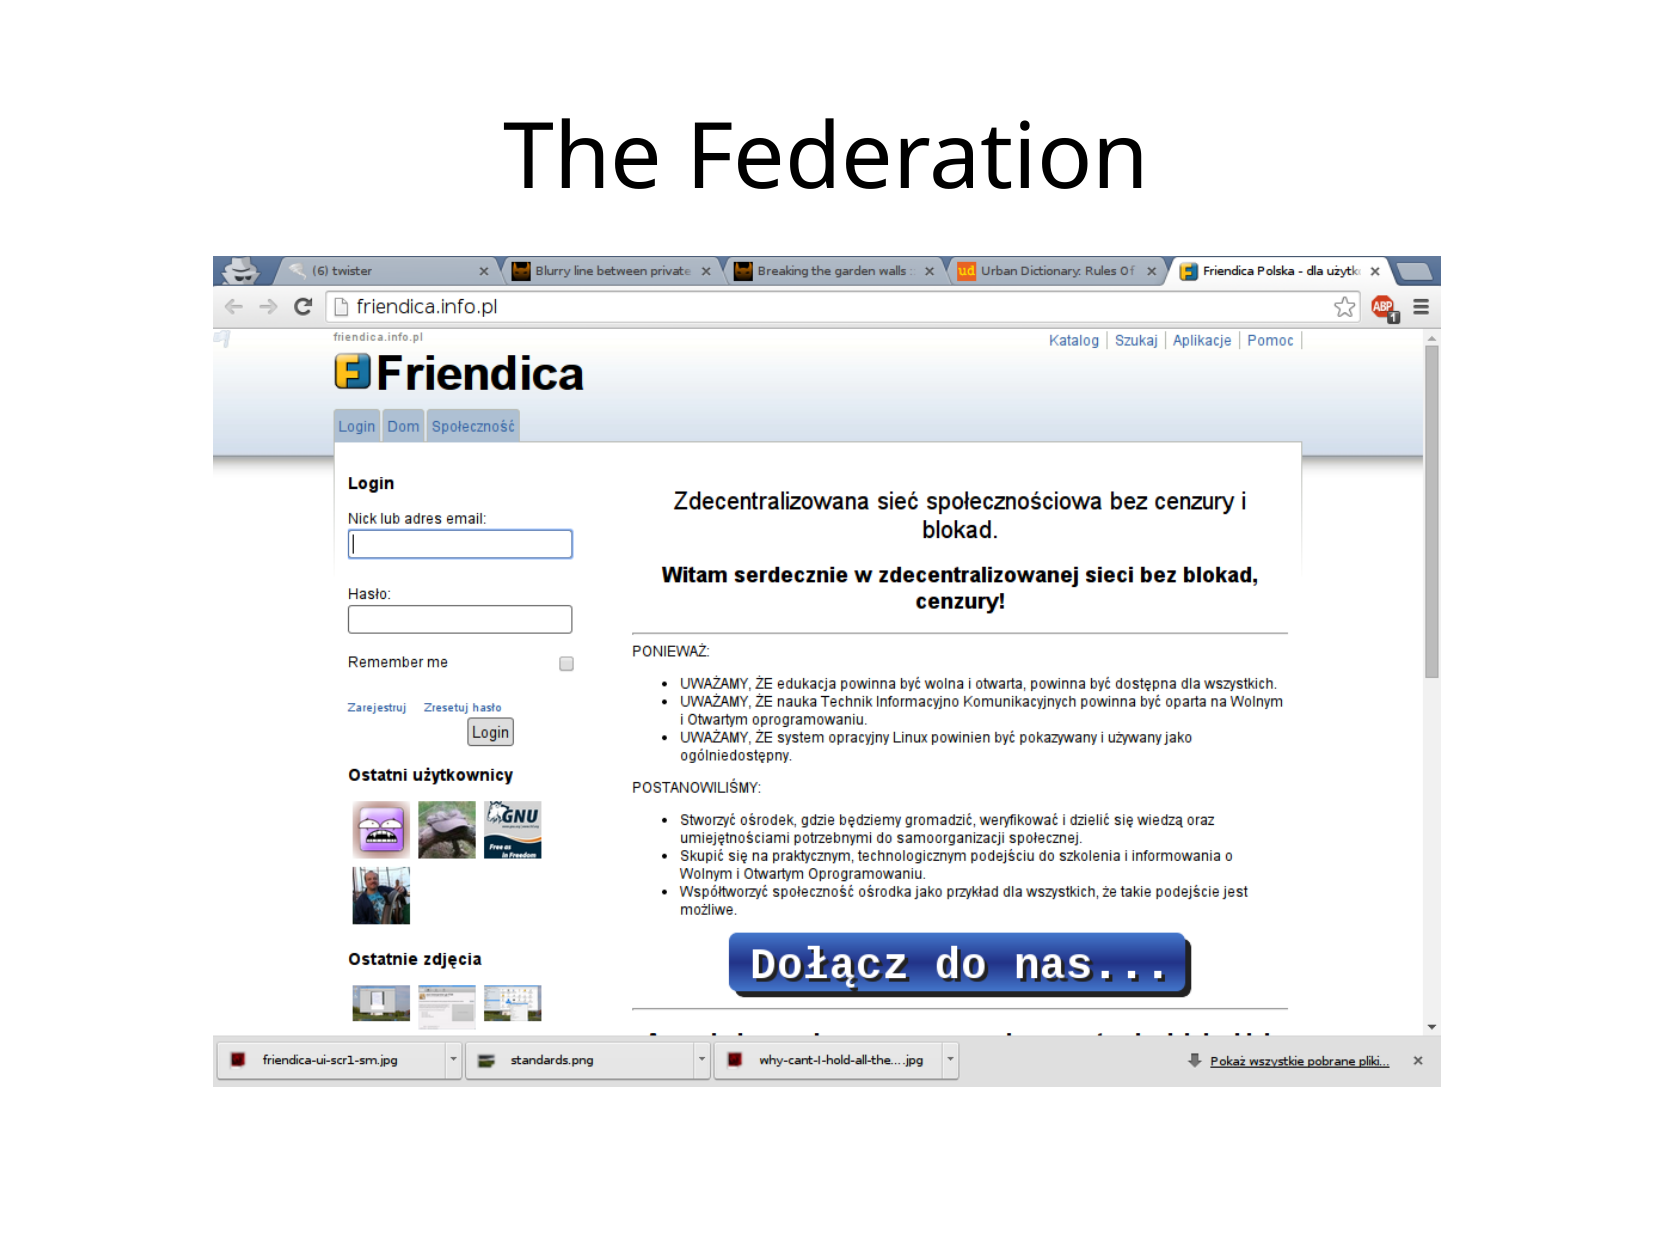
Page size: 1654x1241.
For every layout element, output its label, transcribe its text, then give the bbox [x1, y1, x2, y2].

title The Federation [82, 49, 1571, 257]
picture [213, 256, 1441, 1087]
